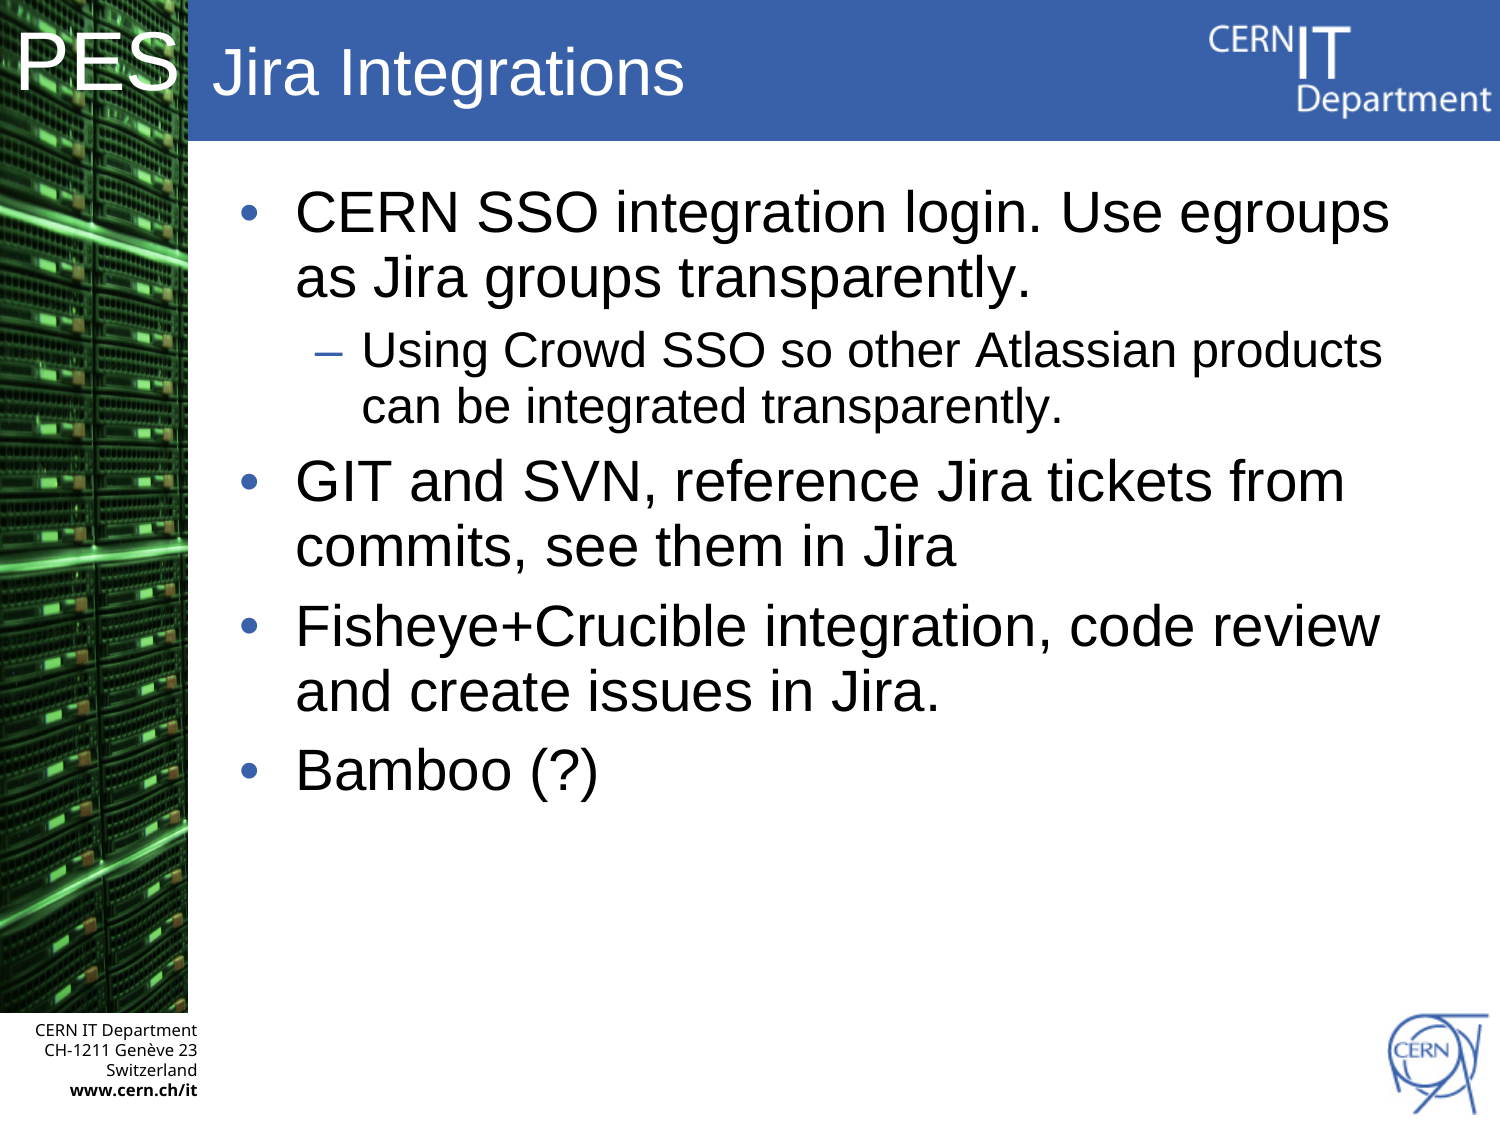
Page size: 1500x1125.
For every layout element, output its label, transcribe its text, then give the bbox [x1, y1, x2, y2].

picture [0, 0, 212, 1013]
picture [1125, 0, 1500, 141]
picture [1387, 1012, 1490, 1115]
title Jira Integrations [212, 0, 1125, 160]
list CERN SSO integration login. Use egroups as Jira groups transparently. Using Crowd SSO so other Atlassian products can be integrated transparently. GIT and SVN, reference Jira tickets from commits, see them in Jira Fisheye+Crucible integration, code review and create issues in Jira. Bamboo (?) [225, 172, 1463, 826]
